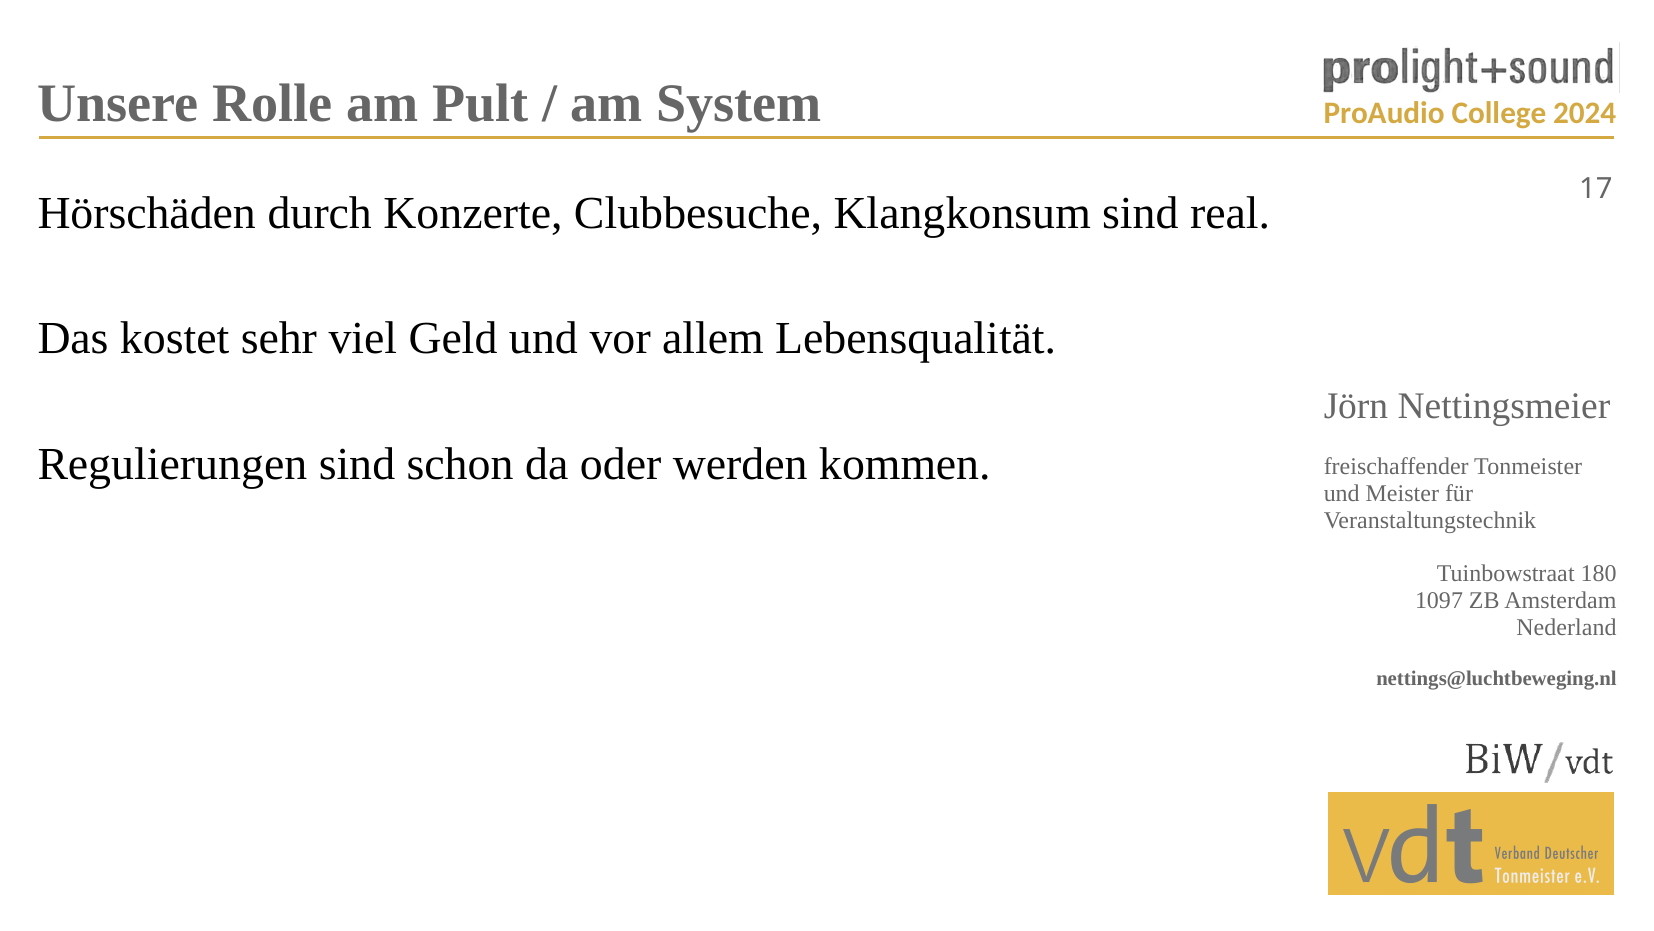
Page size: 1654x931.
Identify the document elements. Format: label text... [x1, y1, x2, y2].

picture [1318, 42, 1620, 93]
list Hörschäden durch Konzerte, Clubbesuche, Klangkonsum sind real. Das kostet sehr viel Geld und vor allem Lebensqualität. Regulierungen sind schon da oder werden kommen. [37, 187, 1279, 910]
title Unsere Rolle am Pult / am System [37, 45, 1282, 163]
